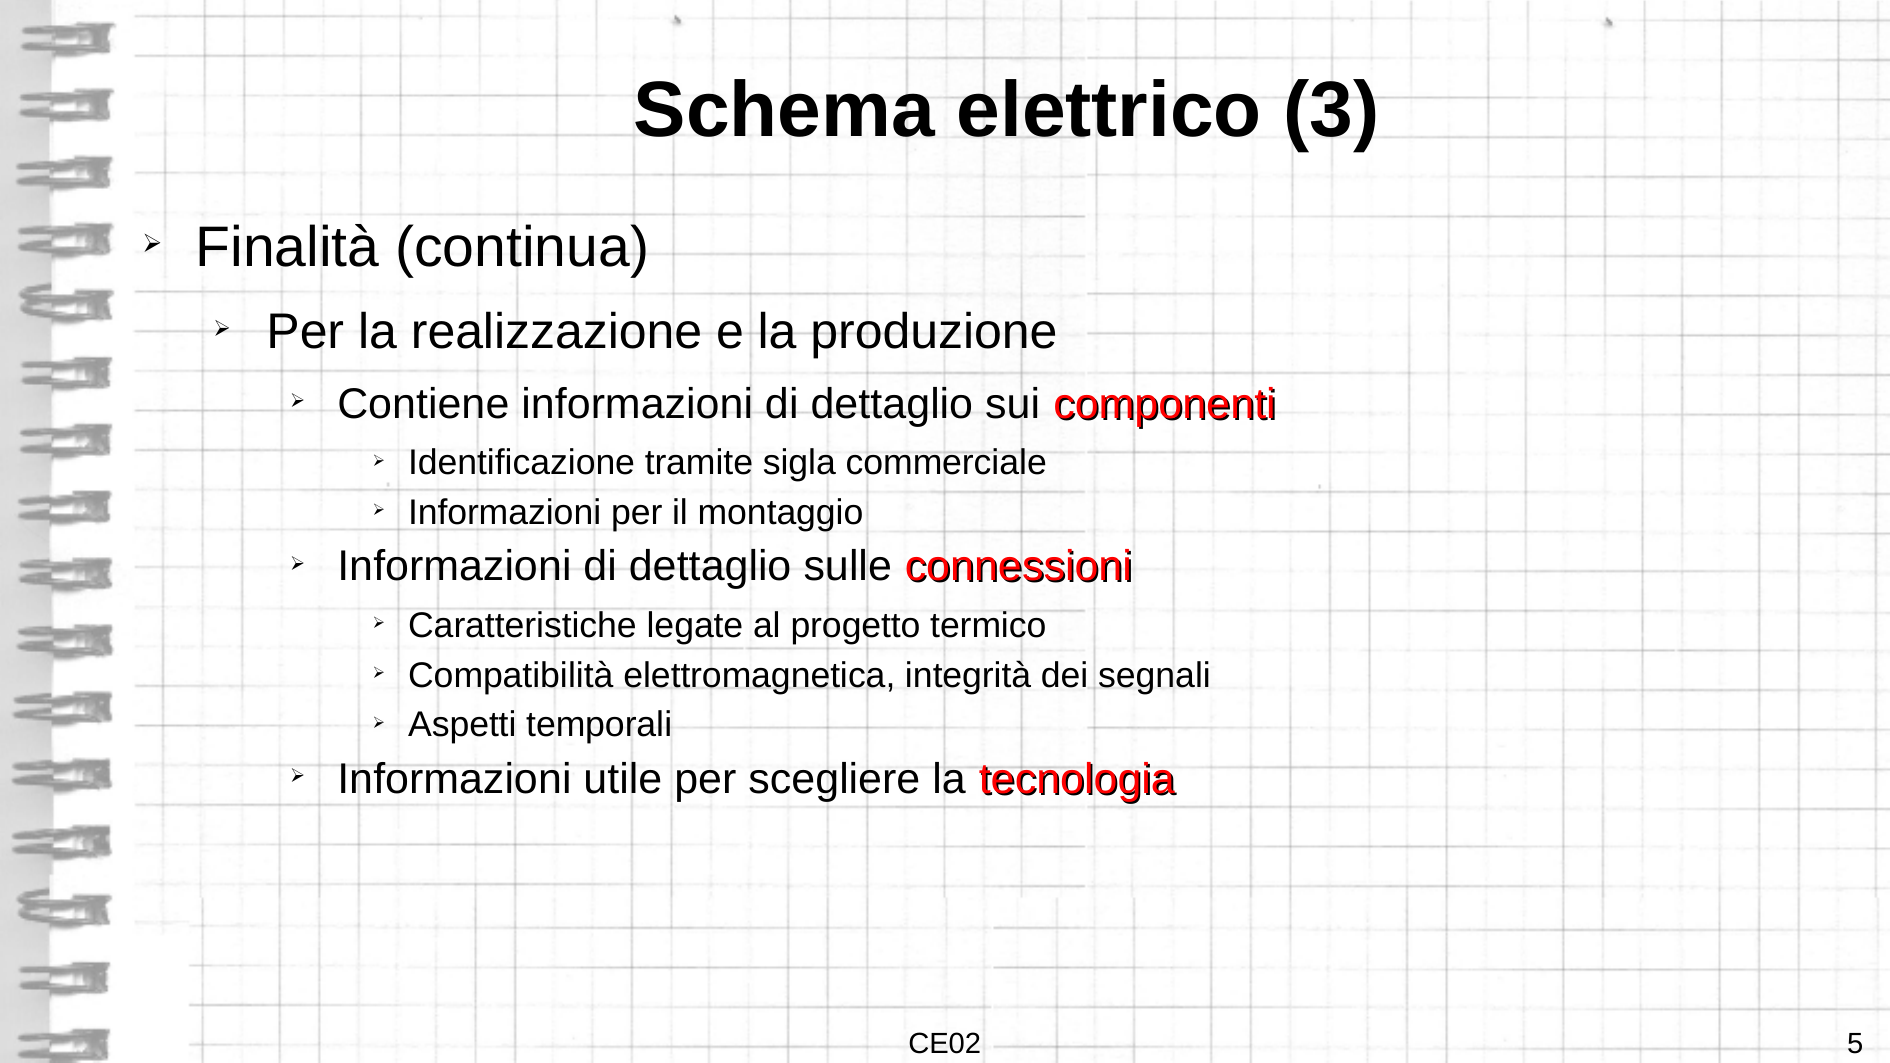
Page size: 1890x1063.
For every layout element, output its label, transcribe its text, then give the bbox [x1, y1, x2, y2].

list Finalità (continua) Per la realizzazione e la produzione Contiene informazioni di dettaglio sui componenti Identificazione tramite sigla commerciale Informazioni per il montaggio Informazioni di dettaglio sulle connessioni Caratteristiche legate al progetto termico Compatibilità elettromagnetica, integrità dei segnali Aspetti temporali Informazioni utile per scegliere la tecnologia [124, 214, 1890, 832]
picture [0, 0, 1890, 1063]
title Schema elettrico (3) [124, 20, 1890, 198]
